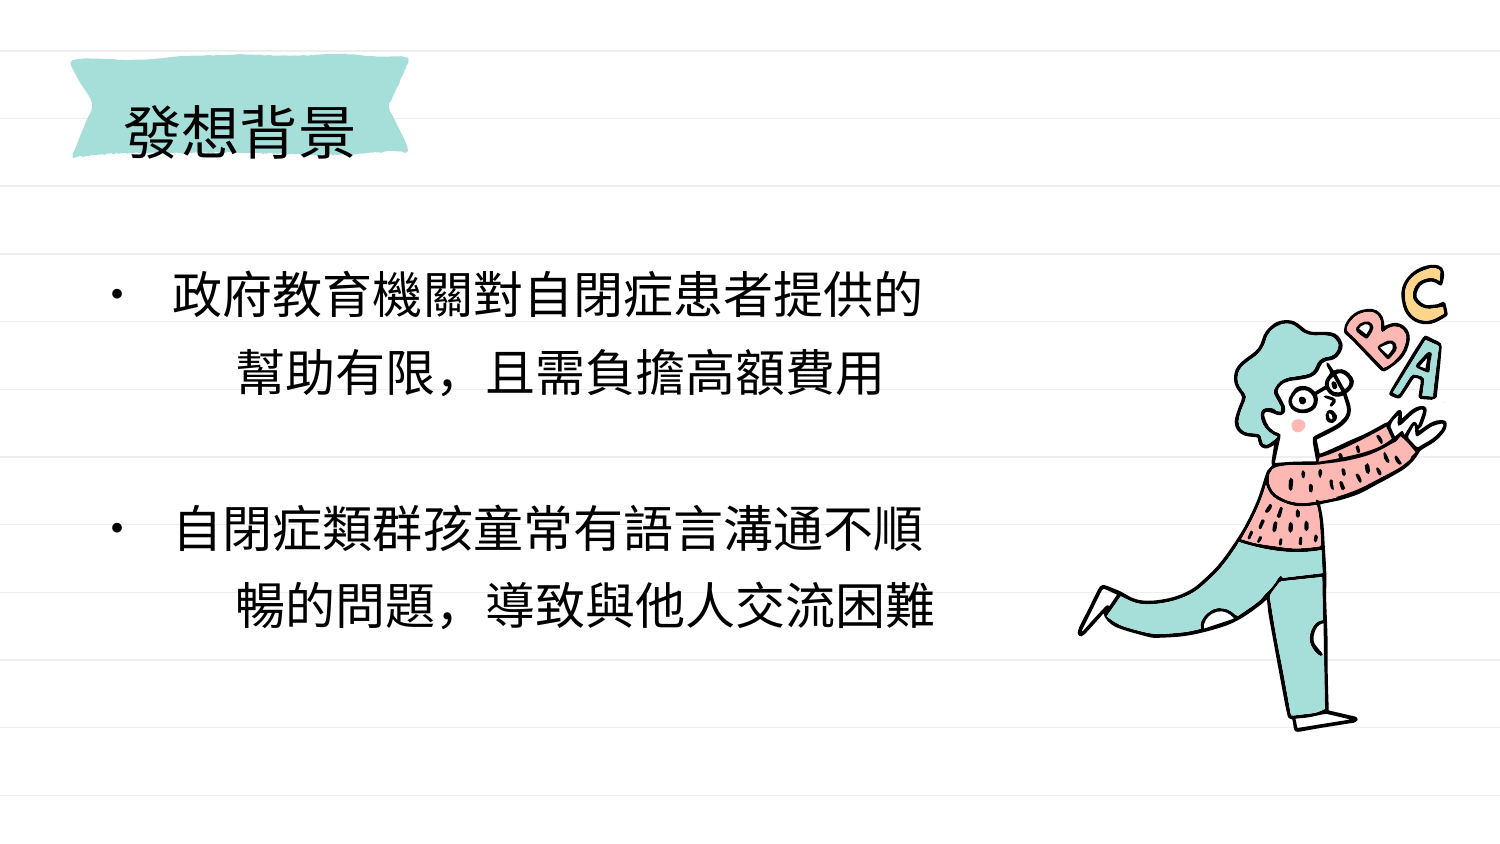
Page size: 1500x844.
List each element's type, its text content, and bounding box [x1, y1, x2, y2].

title 發想背景 [70, 81, 410, 164]
text_box [70, 53, 409, 81]
text_box [1389, 335, 1442, 400]
text_box [1344, 308, 1410, 372]
text_box [1077, 320, 1447, 732]
text_box [1401, 264, 1448, 325]
subtitle 政府教育機關對自閉症患者提供的幫助有限，且需負擔高額費用 自閉症類群孩童常有語言溝通不順暢的問題，導致與他人交流困難 [70, 230, 952, 595]
